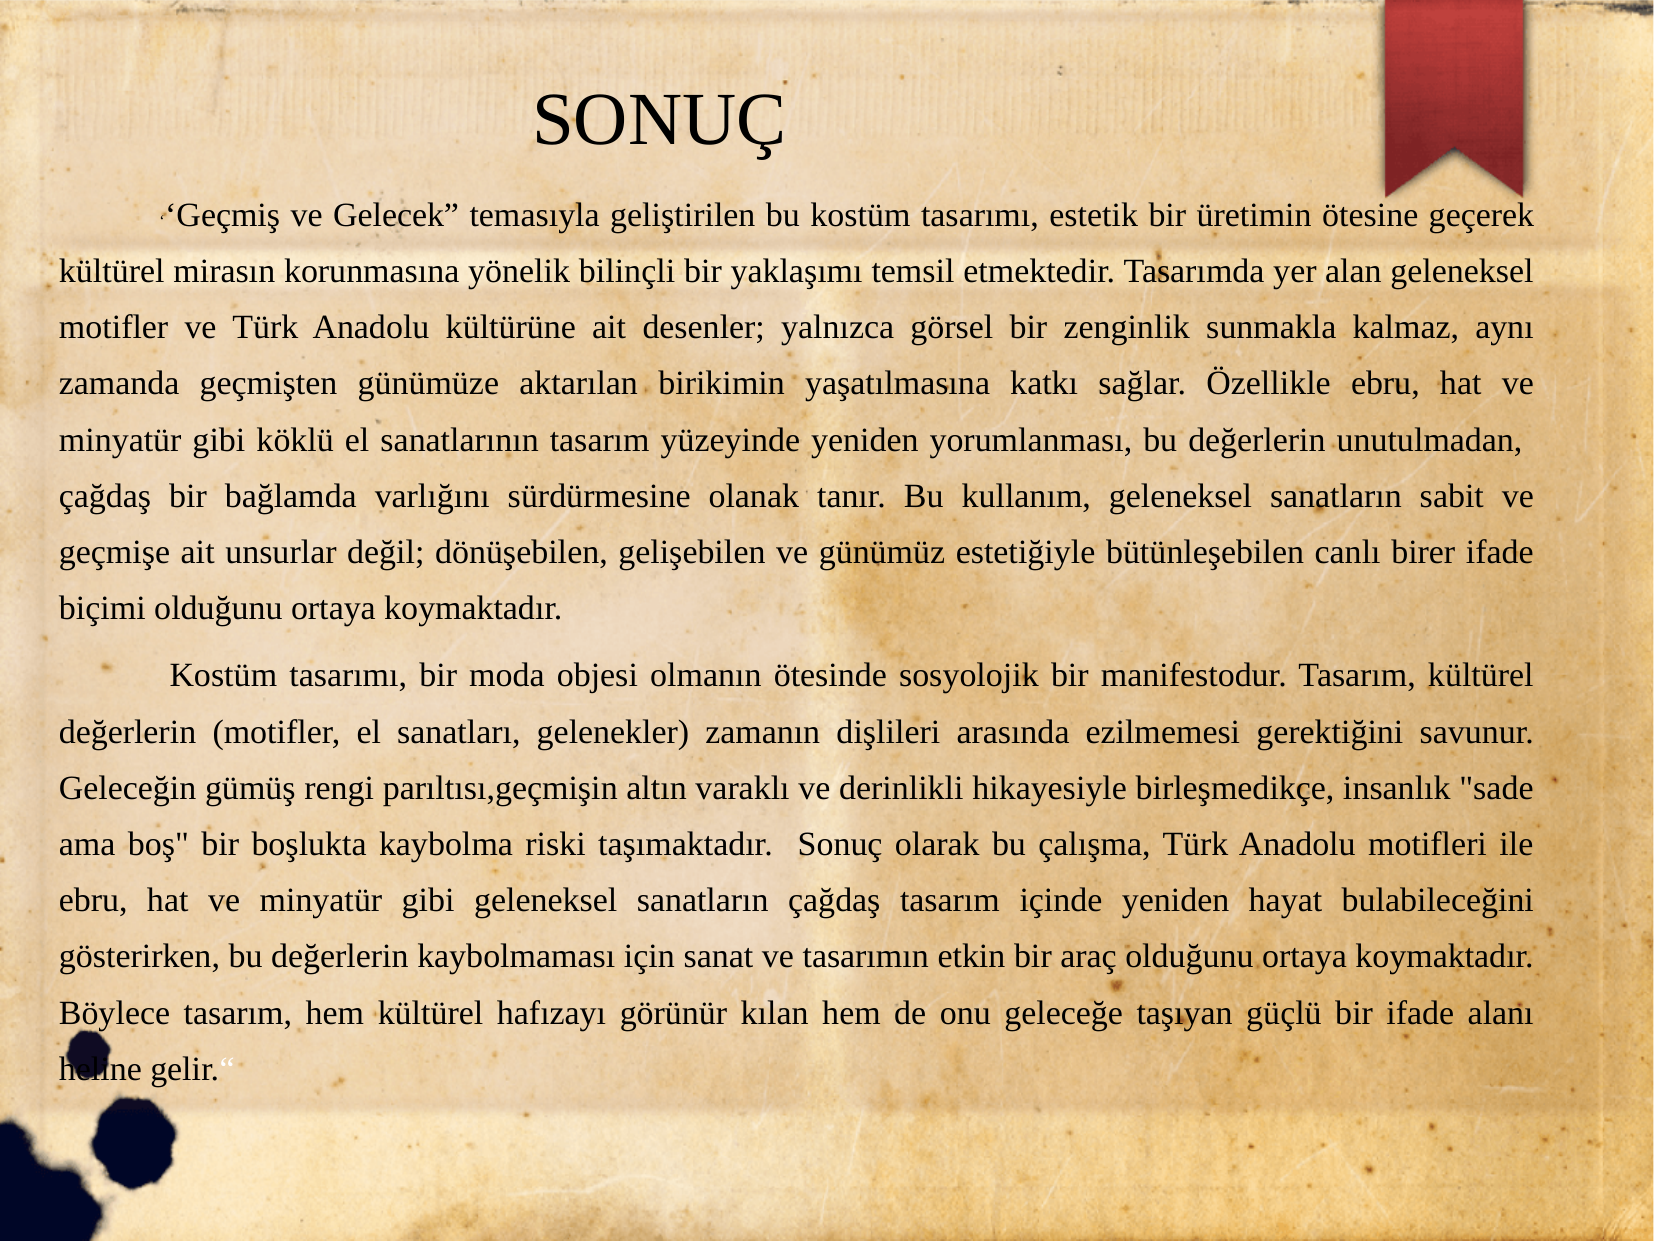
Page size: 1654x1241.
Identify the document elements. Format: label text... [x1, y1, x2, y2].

list ‘‘Geçmiş ve Gelecek” temasıyla geliştirilen bu kostüm tasarımı, estetik bir üretimin ötesine geçerek kültürel mirasın korunmasına yönelik bilinçli bir yaklaşımı temsil etmektedir. Tasarımda yer alan geleneksel motifler ve Türk Anadolu kültürüne ait desenler; yalnızca görsel bir zenginlik sunmakla kalmaz, aynı zamanda geçmişten günümüze aktarılan birikimin yaşatılmasına katkı sağlar. Özellikle ebru, hat ve minyatür gibi köklü el sanatlarının tasarım yüzeyinde yeniden yorumlanması, bu değerlerin unutulmadan, çağdaş bir bağlamda varlığını sürdürmesine olanak tanır. Bu kullanım, geleneksel sanatların sabit ve geçmişe ait unsurlar değil; dönüşebilen, gelişebilen ve günümüz estetiğiyle bütünleşebilen canlı birer ifade biçimi olduğunu ortaya koymaktadır. Kostüm tasarımı, bir moda objesi olmanın ötesinde sosyolojik bir manifestodur. Tasarım, kültürel değerlerin (motifler, el sanatları, gelenekler) zamanın dişlileri arasında ezilmemesi gerektiğini savunur. Geleceğin gümüş rengi parıltısı,geçmişin altın varaklı ve derinlikli hikayesiyle birleşmedikçe, insanlık "sade ama boş" bir boşlukta kaybolma riski taşımaktadır. Sonuç olarak bu çalışma, Türk Anadolu motifleri ile ebru, hat ve minyatür gibi geleneksel sanatların çağdaş tasarım içinde yeniden hayat bulabileceğini gösterirken, bu değerlerin kaybolmaması için sanat ve tasarımın etkin bir araç olduğunu ortaya koymaktadır. Böylece tasarım, hem kültürel hafızayı görünür kılan hem de onu geleceğe taşıyan güçlü bir ifade alanı heline gelir.“ [59, 177, 1536, 1123]
title SONUÇ [82, 49, 1347, 177]
picture [0, 0, 1654, 1241]
